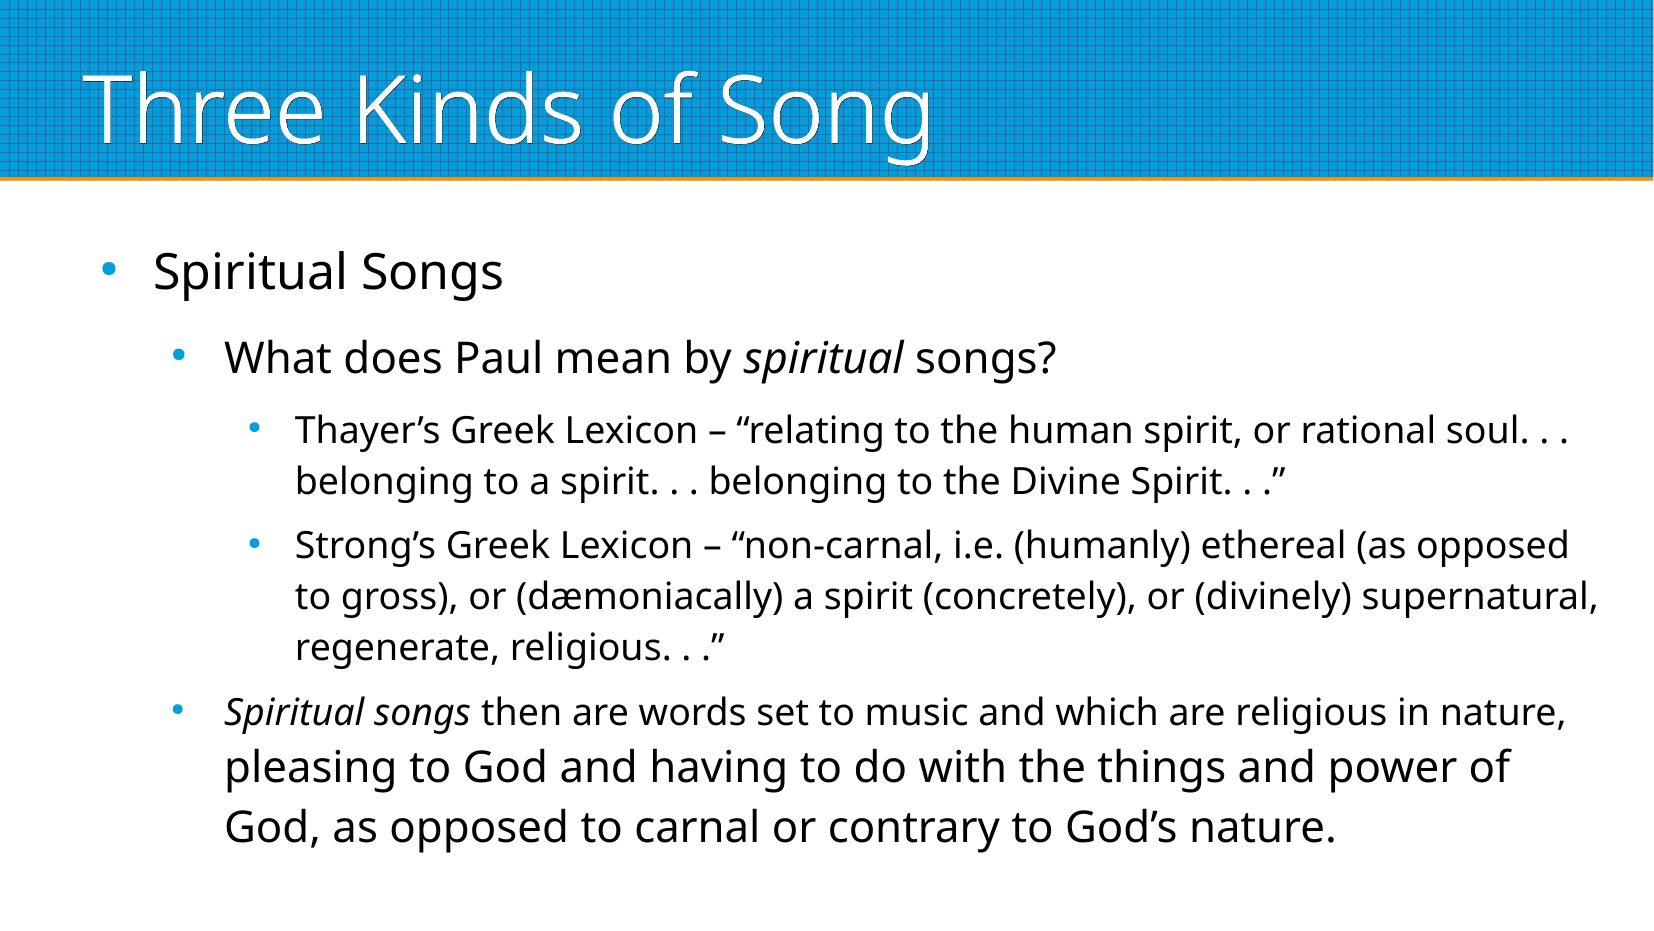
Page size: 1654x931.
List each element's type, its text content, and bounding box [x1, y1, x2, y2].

title Three Kinds of Song [82, 14, 1571, 171]
list Spiritual Songs What does Paul mean by spiritual songs? Thayer’s Greek Lexicon – “relating to the human spirit, or rational soul. . . belonging to a spirit. . . belonging to the Divine Spirit. . .” Strong’s Greek Lexicon – “non-carnal, i.e. (humanly) ethereal (as opposed to gross), or (dæmoniacally) a spirit (concretely), or (divinely) supernatural, regenerate, religious. . .” Spiritual songs then are words set to music and which are religious in nature, pleasing to God and having to do with the things and power of God, as opposed to carnal or contrary to God’s nature. [82, 236, 1613, 863]
